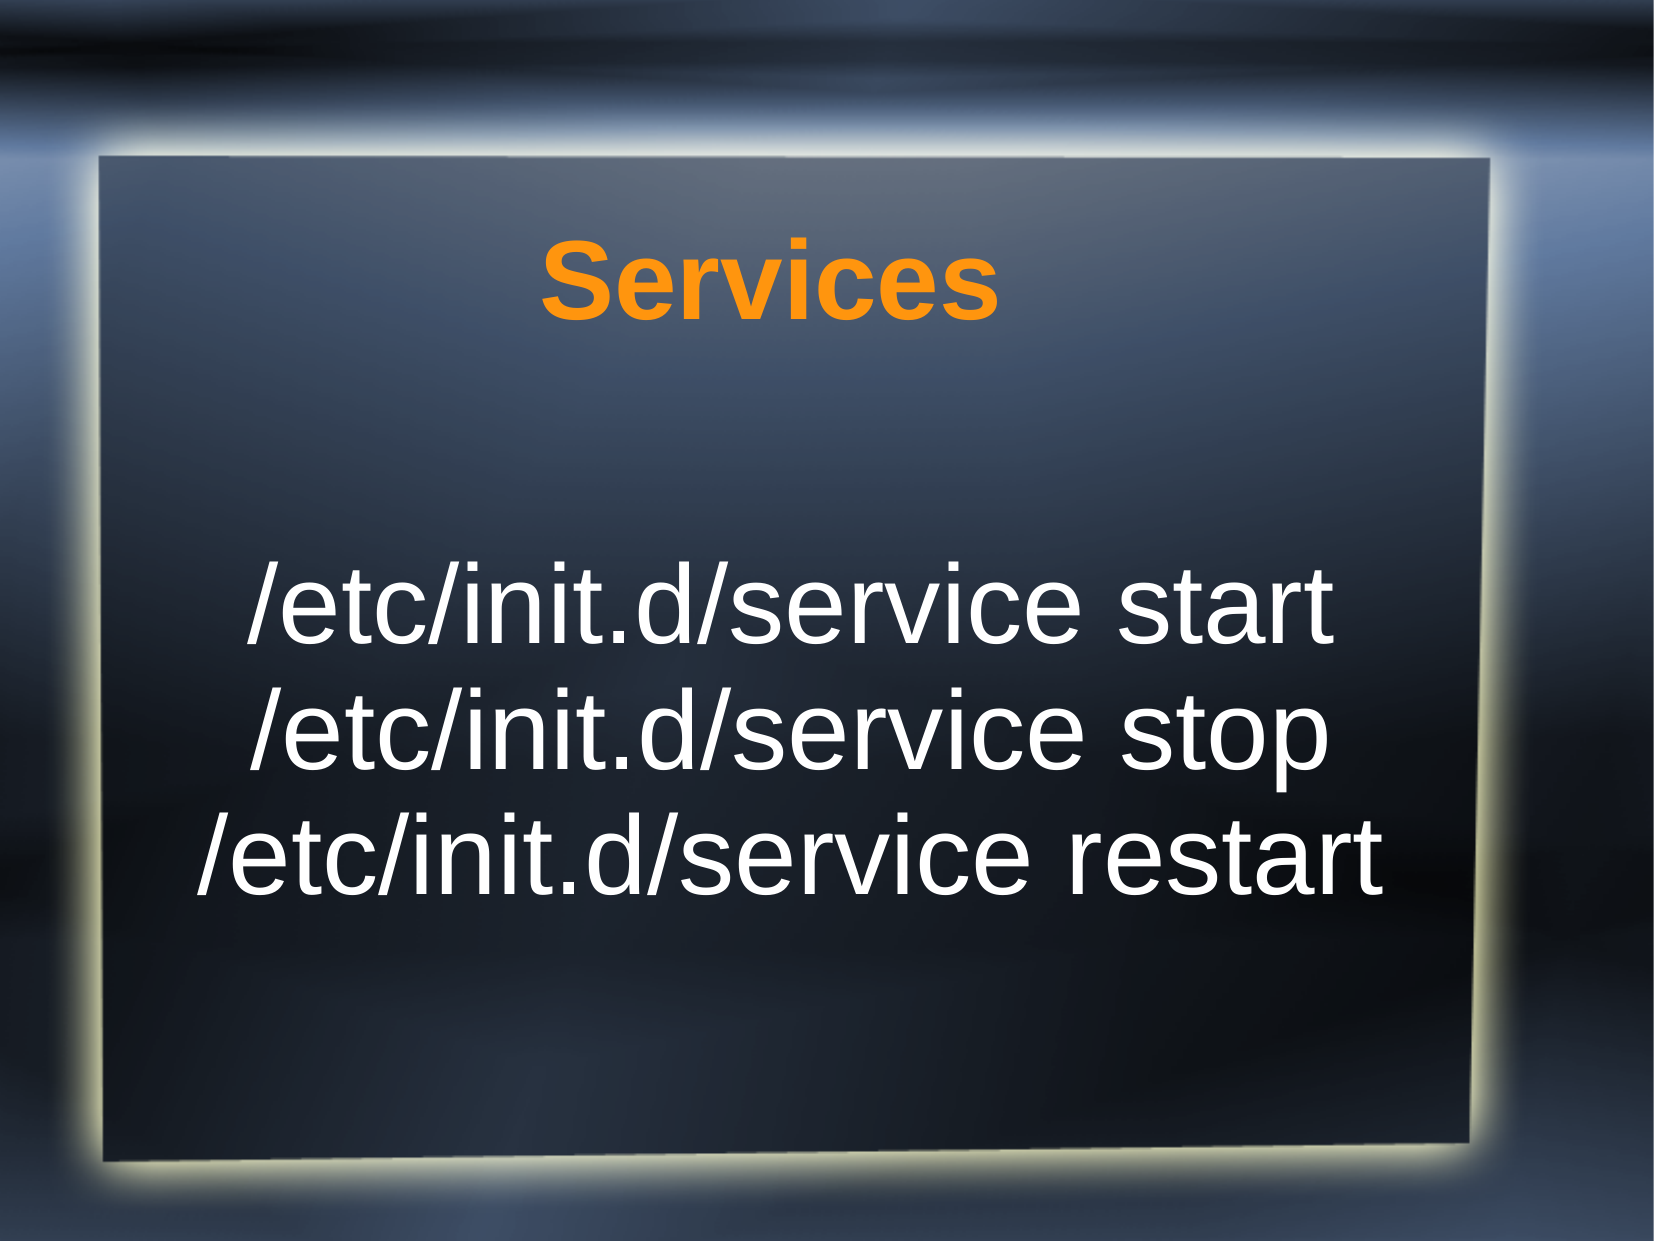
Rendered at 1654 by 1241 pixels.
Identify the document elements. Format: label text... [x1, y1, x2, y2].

picture [0, 0, 1654, 1241]
title Services [124, 184, 1418, 377]
subtitle /etc/init.d/service start /etc/init.d/service stop /etc/init.d/service restart [135, 479, 1447, 1107]
